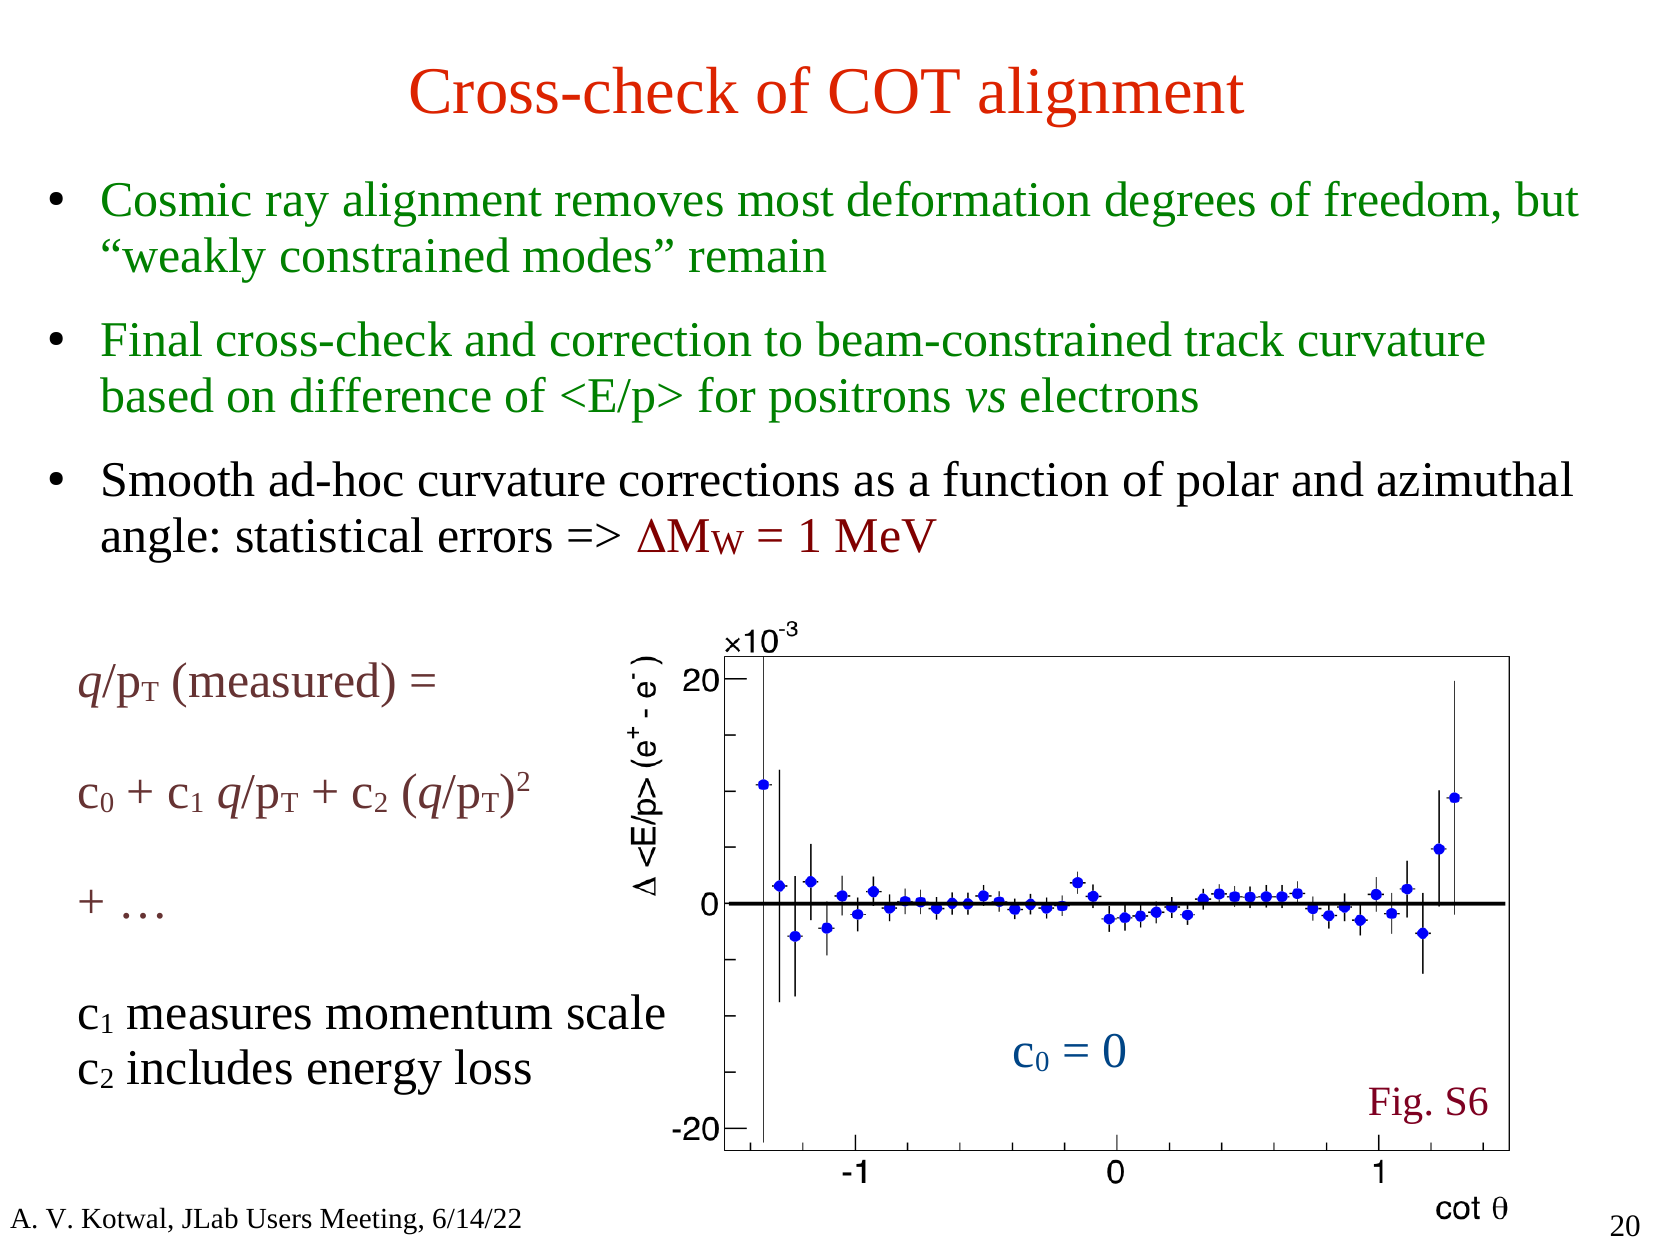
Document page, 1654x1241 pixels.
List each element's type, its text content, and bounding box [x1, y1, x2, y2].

title Cross-check of COT alignment [121, 37, 1534, 145]
text_box q/pT (measured) = c0 + c1 q/pT + c2 (q/pT)2 + … c1 measures momentum scale c2 includes energy loss [77, 652, 666, 1164]
list Cosmic ray alignment removes most deformation degrees of freedom, but “weakly constrained modes” remain Final cross-check and correction to beam-constrained track curvature based on difference of <E/p> for positrons vs electrons Smooth ad-hoc curvature corrections as a function of polar and azimuthal angle: statistical errors => ΔMW = 1 MeV [29, 172, 1589, 624]
text_box Fig. S6 [1368, 1078, 1489, 1125]
picture [626, 592, 1607, 1241]
text_box c0 = 0 [1012, 1023, 1129, 1096]
